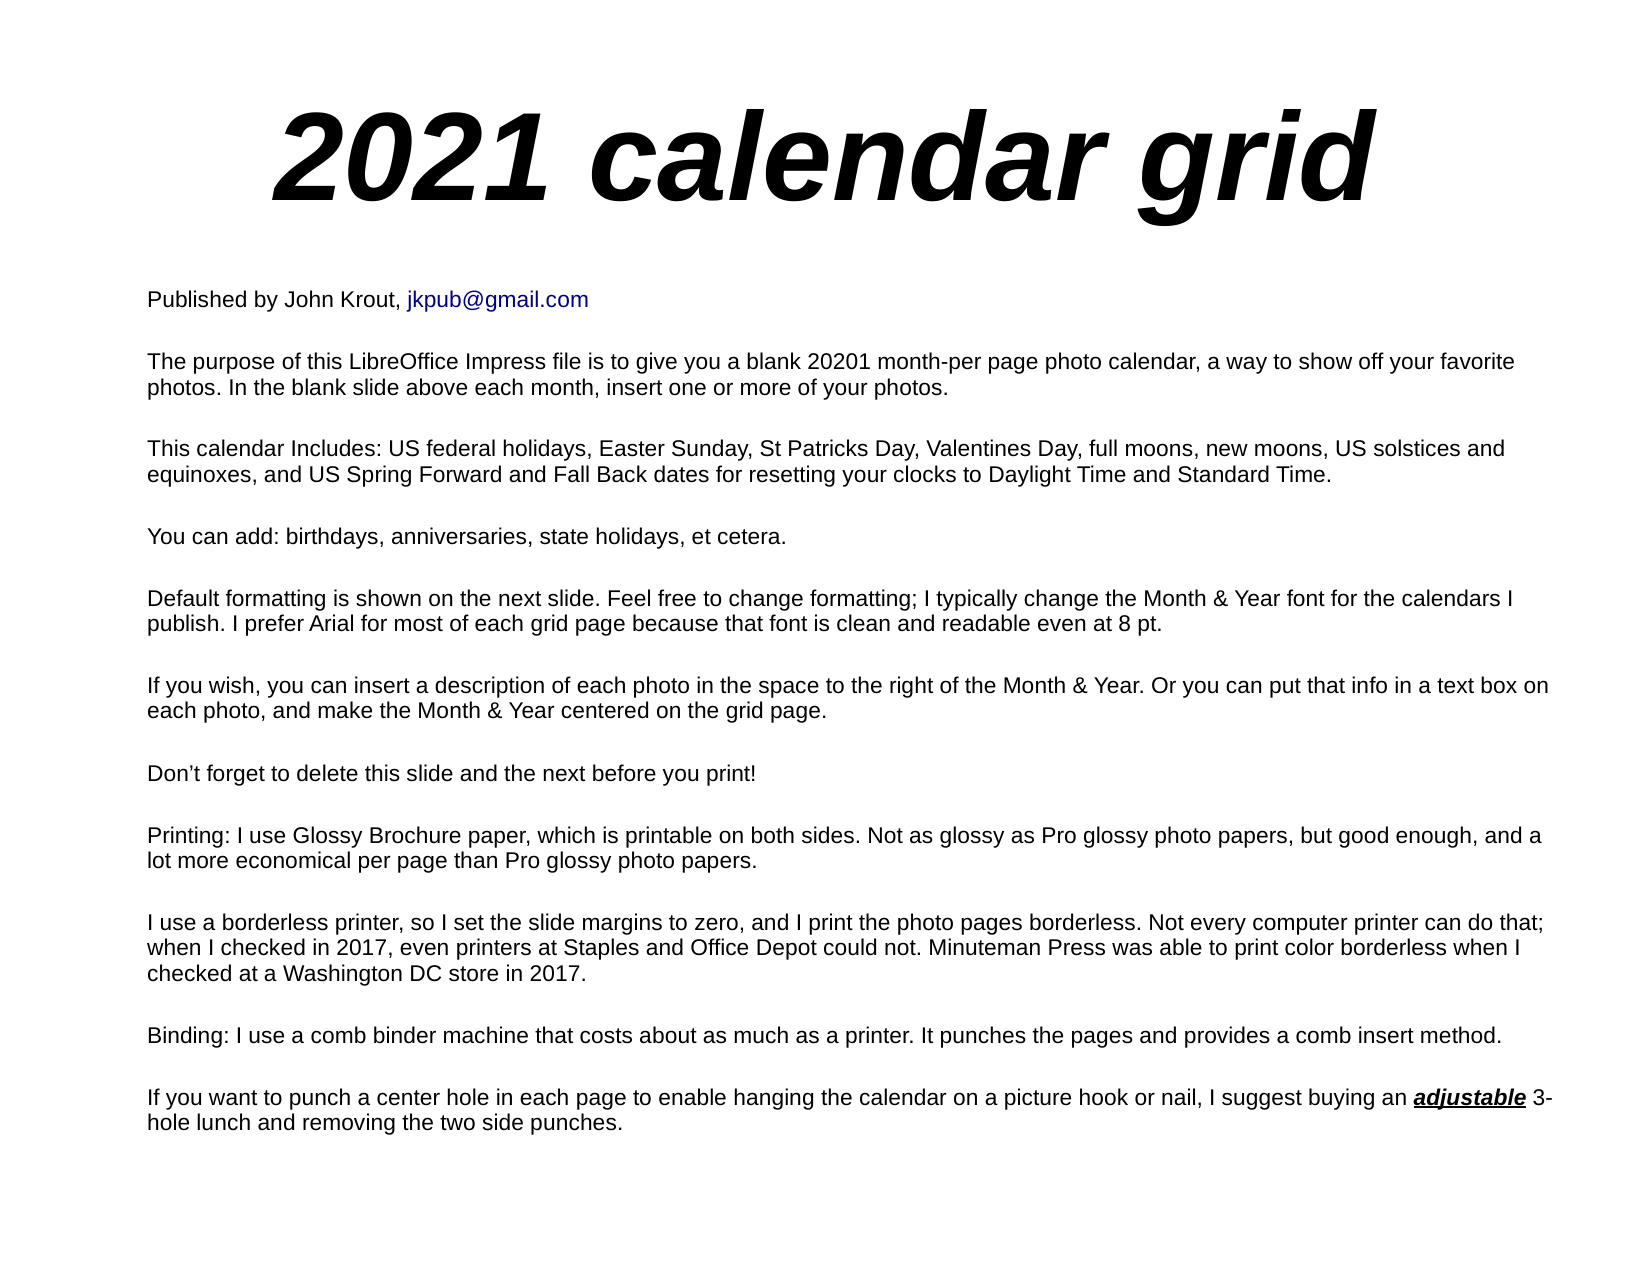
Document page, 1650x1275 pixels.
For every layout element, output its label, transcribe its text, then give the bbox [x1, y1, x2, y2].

title 2021 calendar grid [82, 50, 1568, 225]
list Published by John Krout, jkpub@gmail.com The purpose of this LibreOffice Impress file is to give you a blank 20201 month-per page photo calendar, a way to show off your favorite photos. In the blank slide above each month, insert one or more of your photos. This calendar Includes: US federal holidays, Easter Sunday, St Patricks Day, Valentines Day, full moons, new moons, US solstices and equinoxes, and US Spring Forward and Fall Back dates for resetting your clocks to Daylight Time and Standard Time. You can add: birthdays, anniversaries, state holidays, et cetera. Default formatting is shown on the next slide. Feel free to change formatting; I typically change the Month & Year font for the calendars I publish. I prefer Arial for most of each grid page because that font is clean and readable even at 8 pt. If you wish, you can insert a description of each photo in the space to the right of the Month & Year. Or you can put that info in a text box on each photo, and make the Month & Year centered on the grid page. Don’t forget to delete this slide and the next before you print! Printing: I use Glossy Brochure paper, which is printable on both sides. Not as glossy as Pro glossy photo papers, but good enough, and a lot more economical per page than Pro glossy photo papers. I use a borderless printer, so I set the slide margins to zero, and I print the photo pages borderless. Not every computer printer can do that; when I checked in 2017, even printers at Staples and Office Depot could not. Minuteman Press was able to print color borderless when I checked at a Washington DC store in 2017. Binding: I use a comb binder machine that costs about as much as a printer. It punches the pages and provides a comb insert method. If you want to punch a center hole in each page to enable hanging the calendar on a picture hook or nail, I suggest buying an adjustable 3-hole lunch and removing the two side punches. [82, 225, 1568, 1141]
